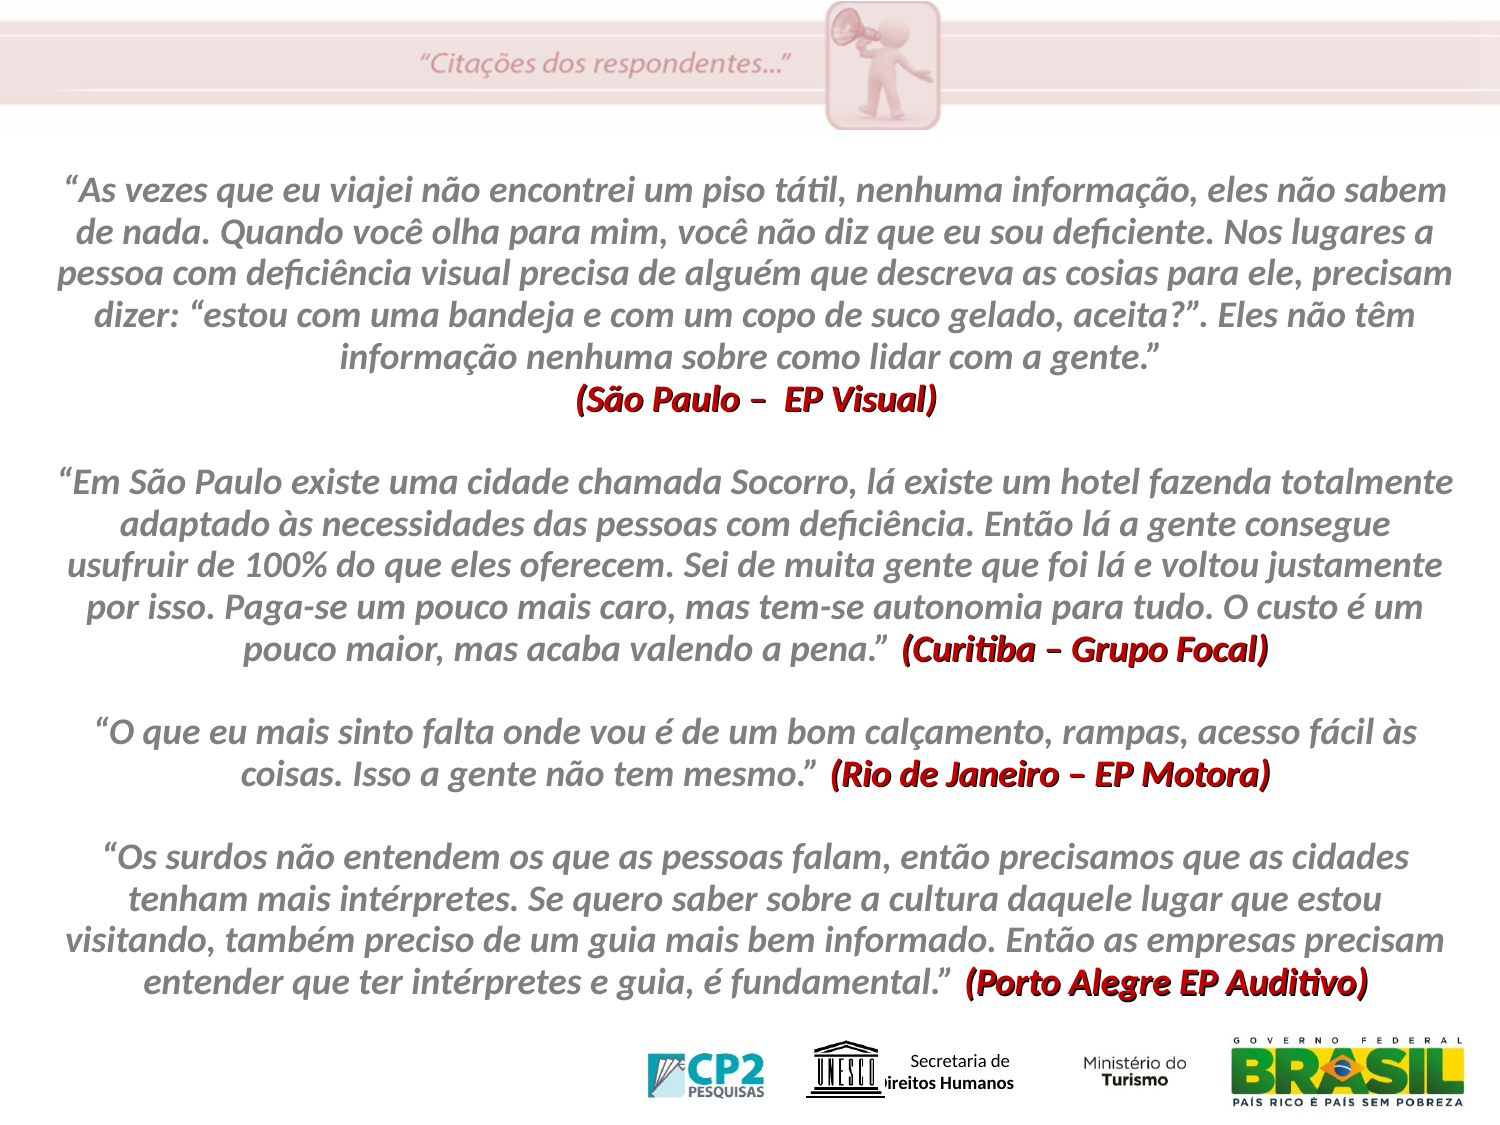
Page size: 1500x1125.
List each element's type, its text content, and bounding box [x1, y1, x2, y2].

picture [0, 1, 1500, 131]
text_box “As vezes que eu viajei não encontrei um piso tátil, nenhuma informação, eles não sabem de nada. Quando você olha para mim, você não diz que eu sou deficiente. Nos lugares a pessoa com deficiência visual precisa de alguém que descreva as cosias para ele, precisam dizer: “estou com uma bandeja e com um copo de suco gelado, aceita?”. Eles não têm informação nenhuma sobre como lidar com a gente.” (São Paulo – EP Visual) “Em São Paulo existe uma cidade chamada Socorro, lá existe um hotel fazenda totalmente adaptado às necessidades das pessoas com deficiência. Então lá a gente consegue usufruir de 100% do que eles oferecem. Sei de muita gente que foi lá e voltou justamente por isso. Paga-se um pouco mais caro, mas tem-se autonomia para tudo. O custo é um pouco maior, mas acaba valendo a pena.” (Curitiba – Grupo Focal) “O que eu mais sinto falta onde vou é de um bom calçamento, rampas, acesso fácil às coisas. Isso a gente não tem mesmo.” (Rio de Janeiro – EP Motora) “Os surdos não entendem os que as pessoas falam, então precisamos que as cidades tenham mais intérpretes. Se quero saber sobre a cultura daquele lugar que estou visitando, também preciso de um guia mais bem informado. Então as empresas precisam entender que ter intérpretes e guia, é fundamental.” (Porto Alegre EP Auditivo) [41, 161, 1471, 1010]
